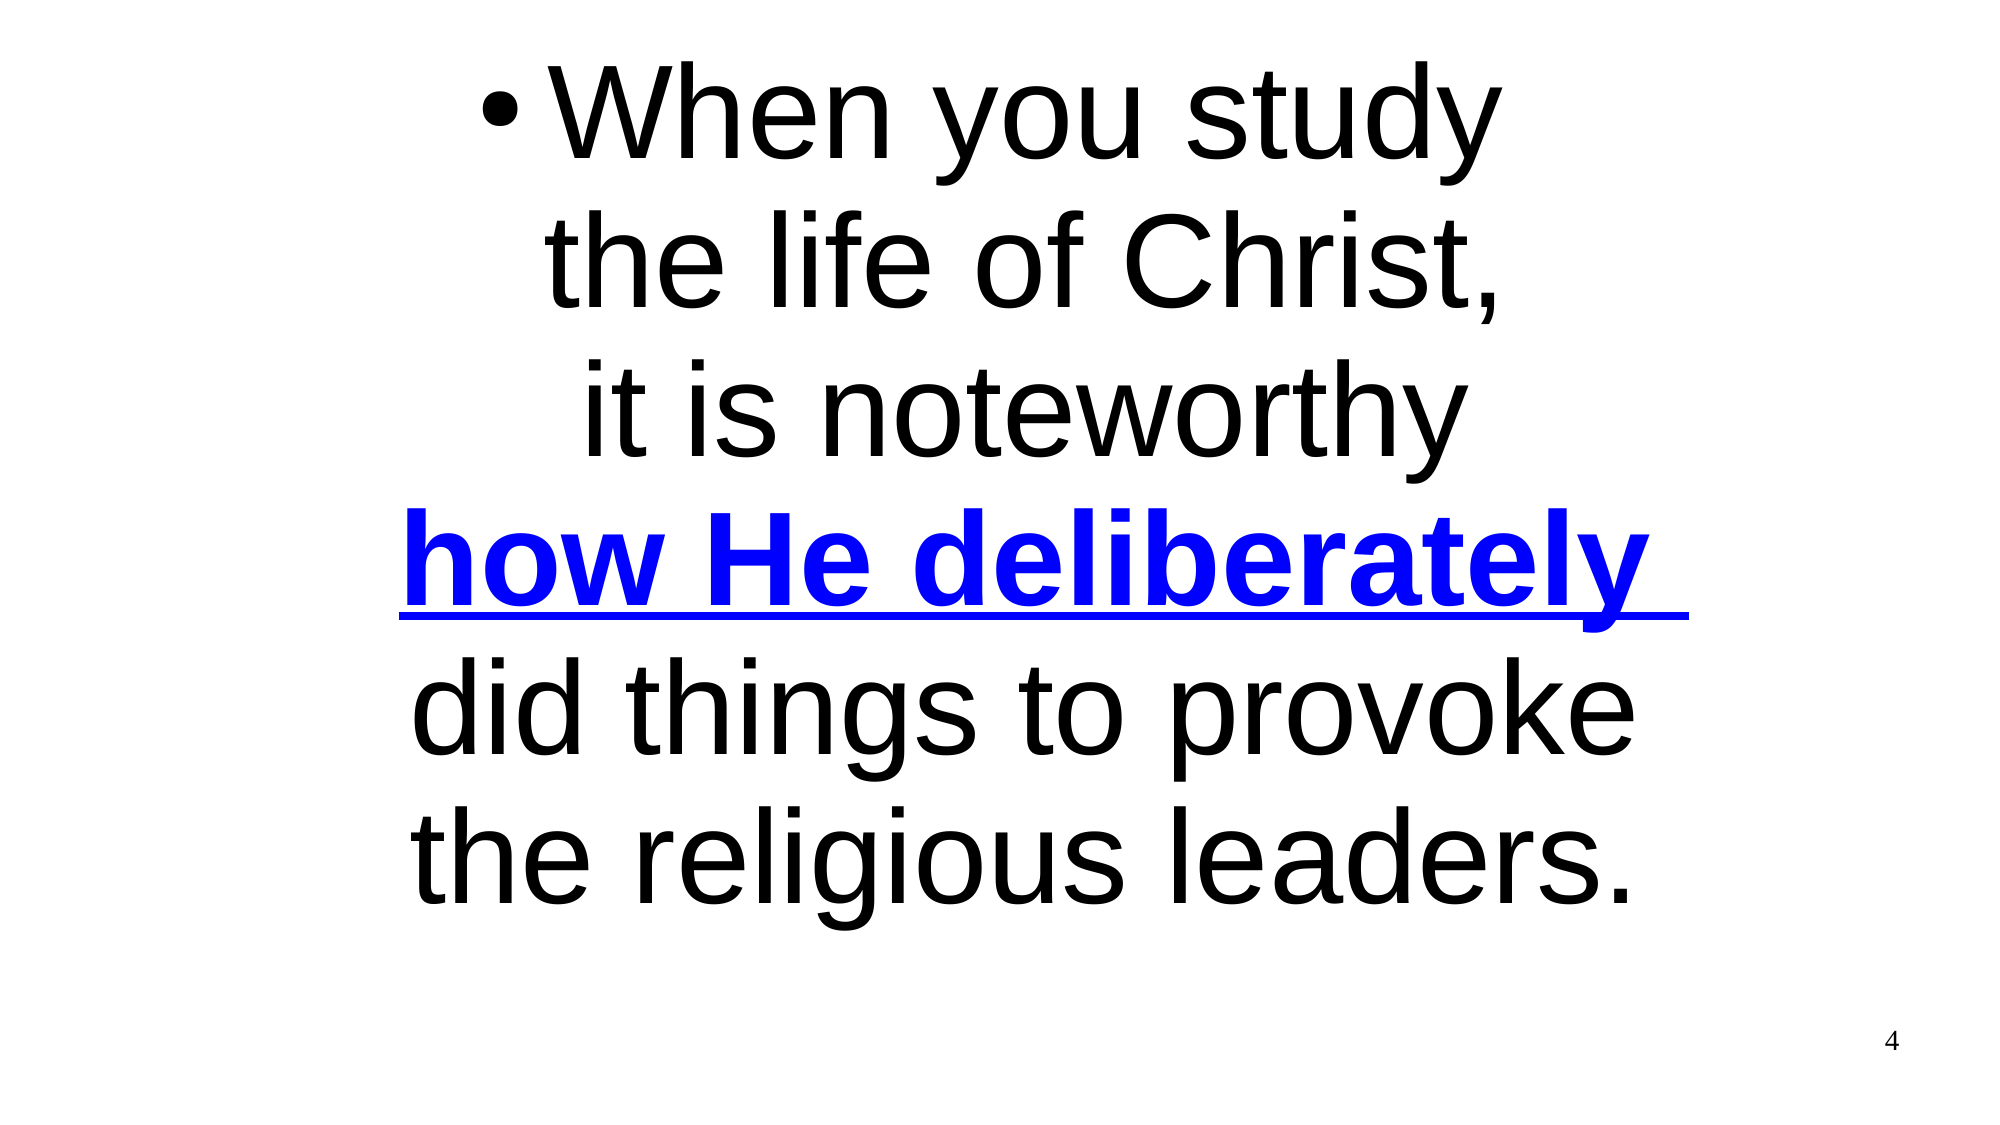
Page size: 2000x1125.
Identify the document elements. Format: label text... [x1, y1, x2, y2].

list When you study the life of Christ, it is noteworthy how He deliberately did things to provoke the religious leaders. [37, 37, 1988, 1088]
